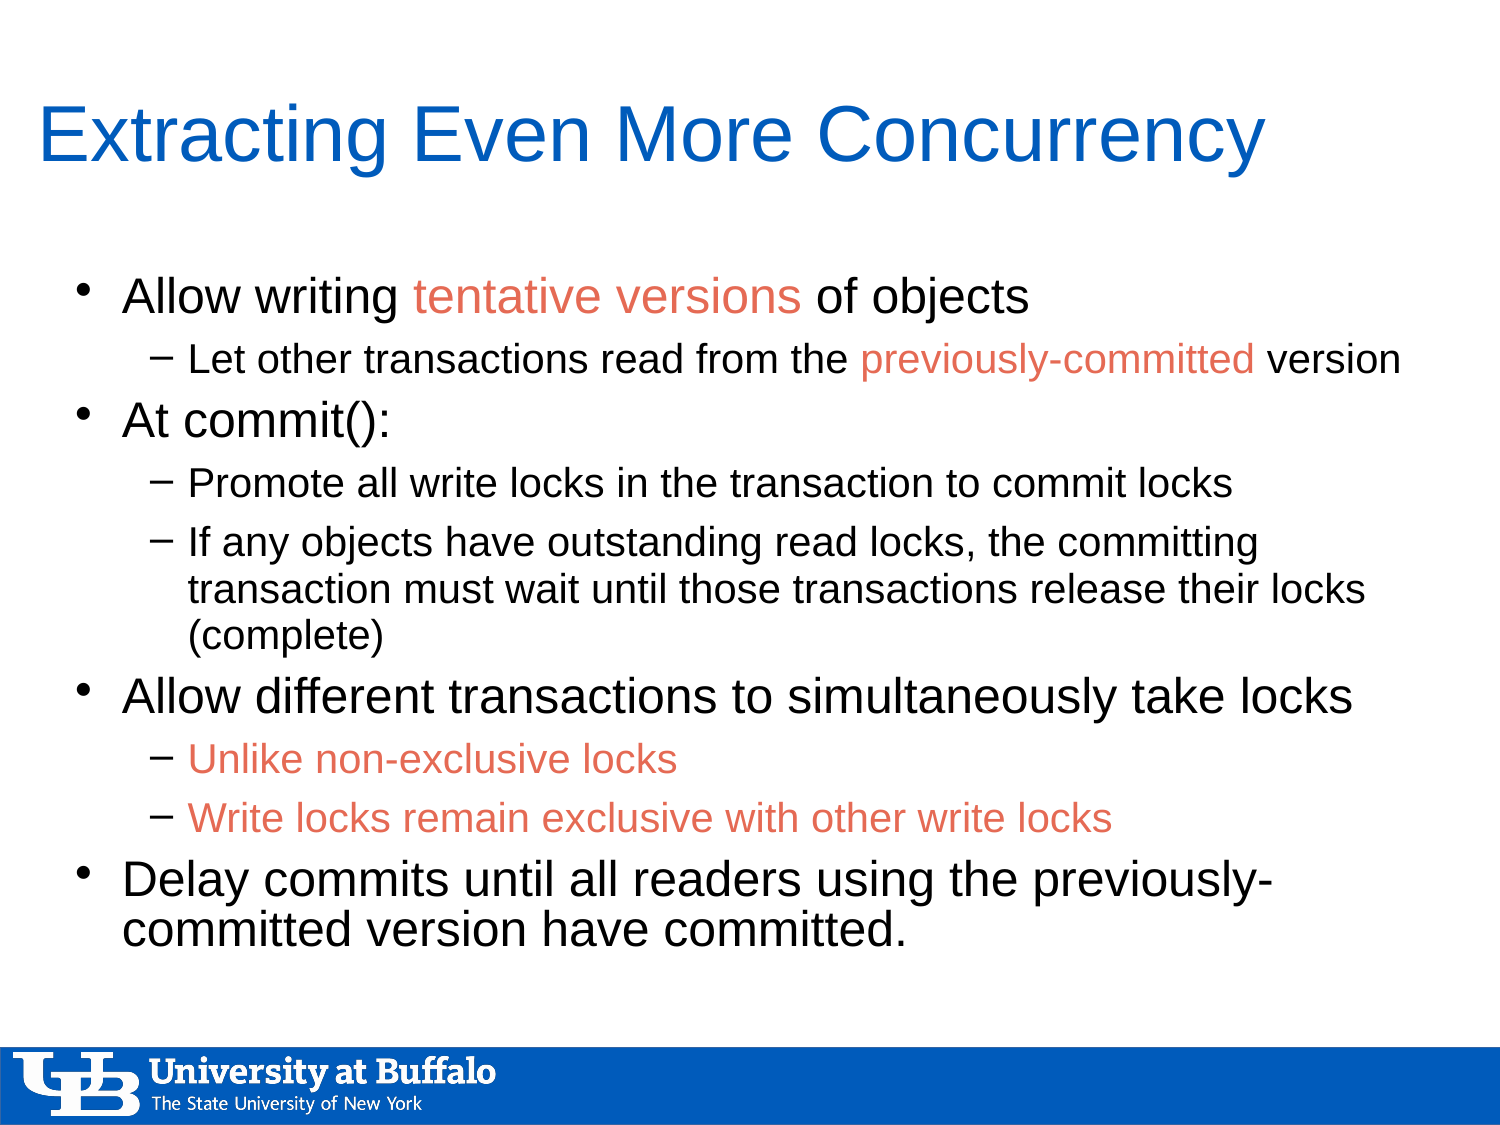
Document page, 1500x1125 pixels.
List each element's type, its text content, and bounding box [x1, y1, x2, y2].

picture [13, 1052, 496, 1116]
subtitle Allow writing tentative versions of objects Let other transactions read from the previously-committed version At commit(): Promote all write locks in the transaction to commit locks If any objects have outstanding read locks, the committing transaction must wait until those transactions release their locks (complete) Allow different transactions to simultaneously take locks Unlike non-exclusive locks Write locks remain exclusive with other write locks Delay commits until all readers using the previously-committed version have committed. [75, 273, 1425, 957]
title Extracting Even More Concurrency [37, 40, 1388, 228]
